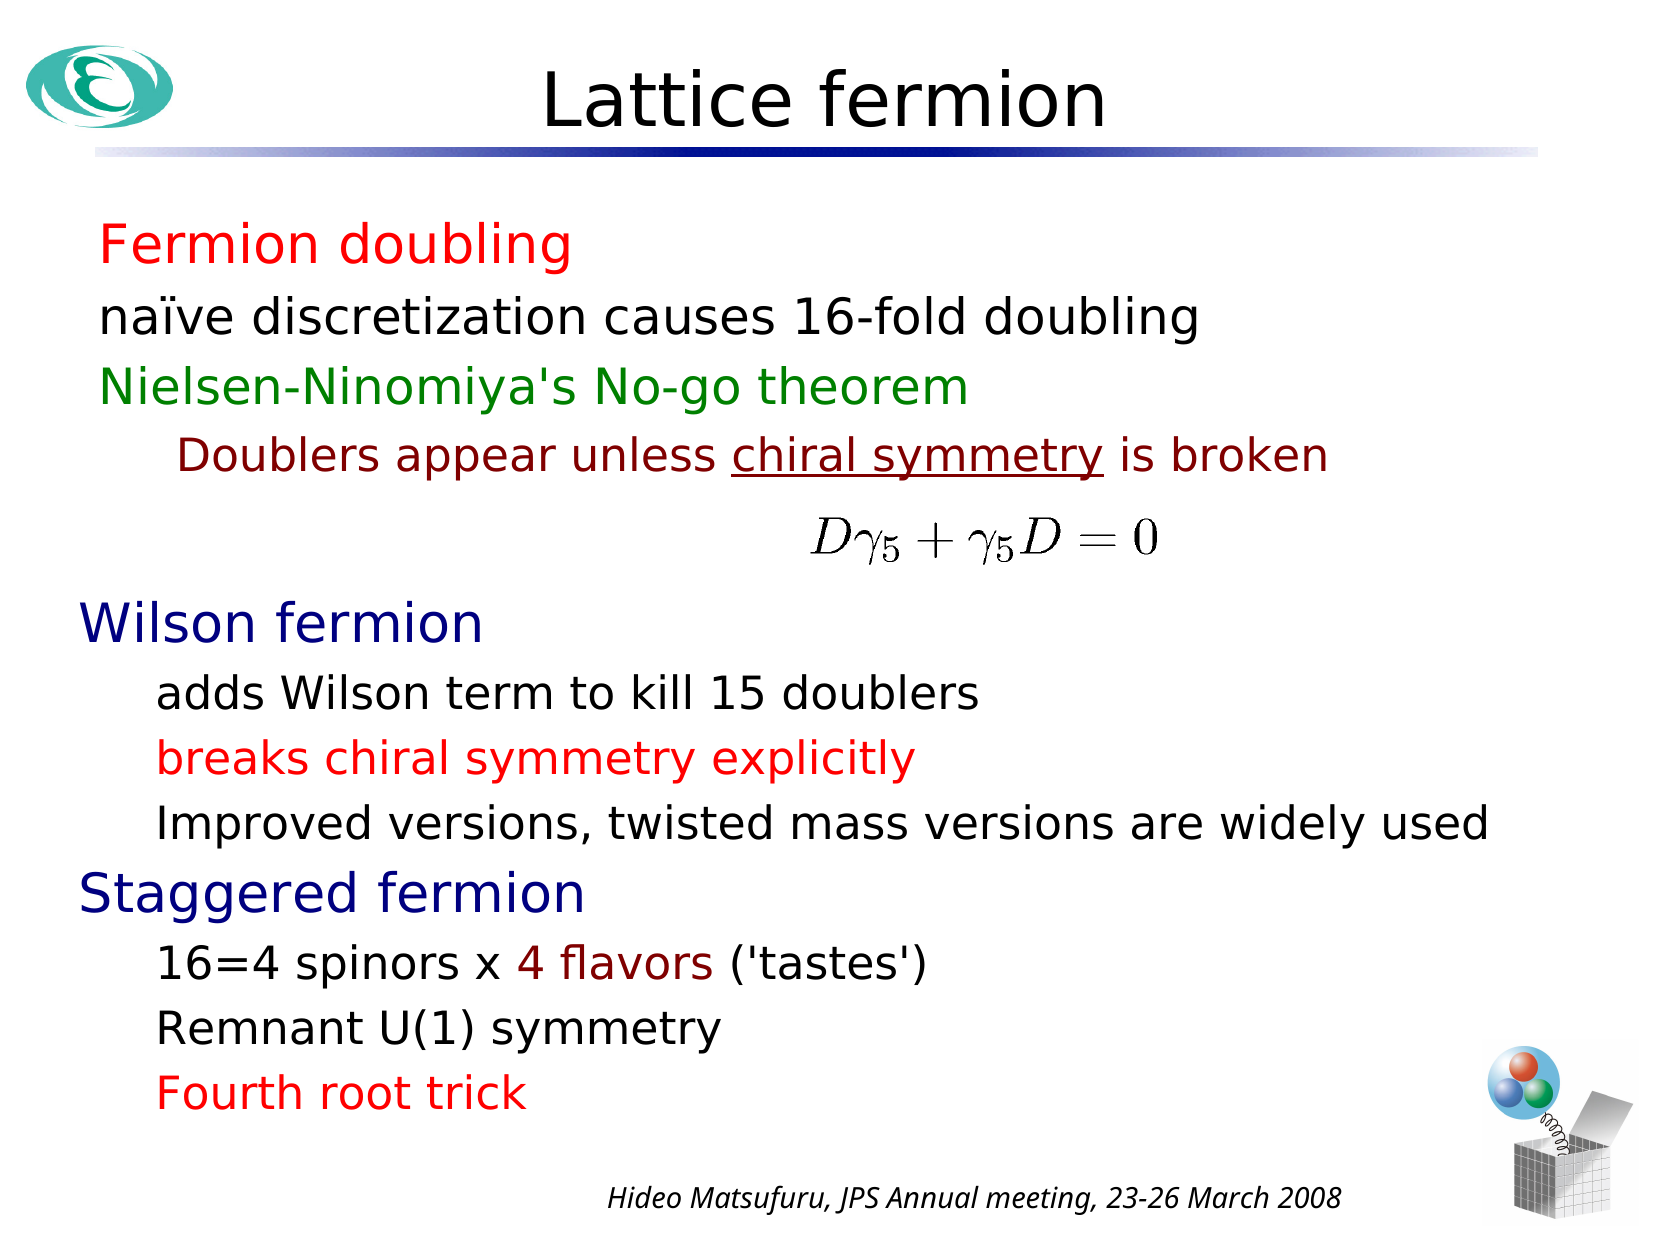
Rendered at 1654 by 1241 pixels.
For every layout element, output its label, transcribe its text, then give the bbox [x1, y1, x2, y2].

list Fermion doubling naïve discretization causes 16-fold doubling Nielsen-Ninomiya's No-go theorem Doublers appear unless chiral symmetry is broken [81, 213, 1568, 482]
picture [20, 37, 179, 136]
picture [1482, 1039, 1639, 1226]
picture [801, 509, 1161, 567]
list Wilson fermion adds Wilson term to kill 15 doublers breaks chiral symmetry explicitly Improved versions, twisted mass versions are widely used Staggered fermion 16=4 spinors x 4 flavors ('tastes') Remnant U(1) symmetry Fourth root trick [60, 591, 1547, 1121]
title Lattice fermion [201, 47, 1450, 154]
picture [95, 147, 1538, 157]
